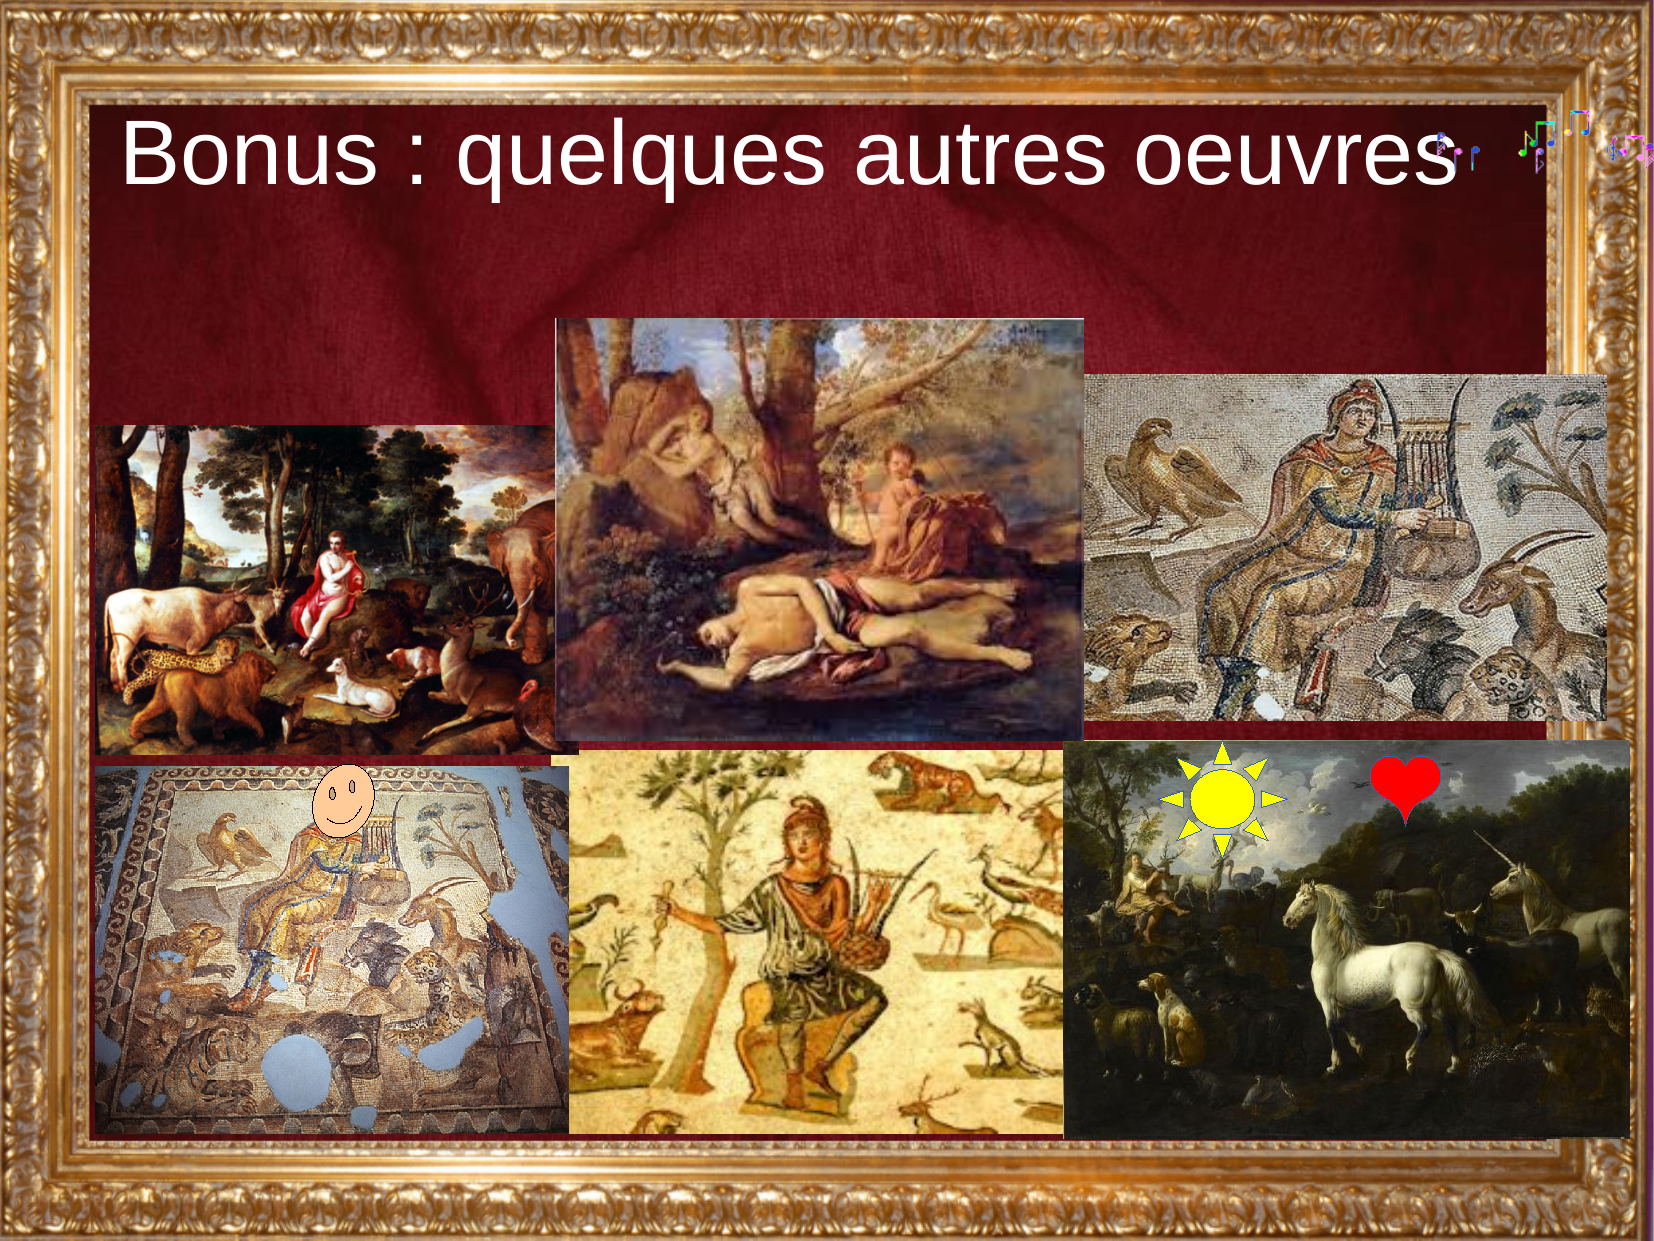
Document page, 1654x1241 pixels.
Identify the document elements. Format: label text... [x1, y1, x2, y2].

text_box [1213, 834, 1232, 859]
text_box [1261, 790, 1288, 808]
text_box [1176, 817, 1202, 841]
text_box [1157, 790, 1184, 808]
text_box [1192, 685, 1607, 827]
title Bonus : quelques autres oeuvres [59, 49, 1548, 257]
text_box [1189, 769, 1255, 829]
picture [0, 0, 1654, 1241]
text_box [312, 764, 375, 838]
text_box [1176, 757, 1202, 781]
text_box [1243, 817, 1269, 841]
